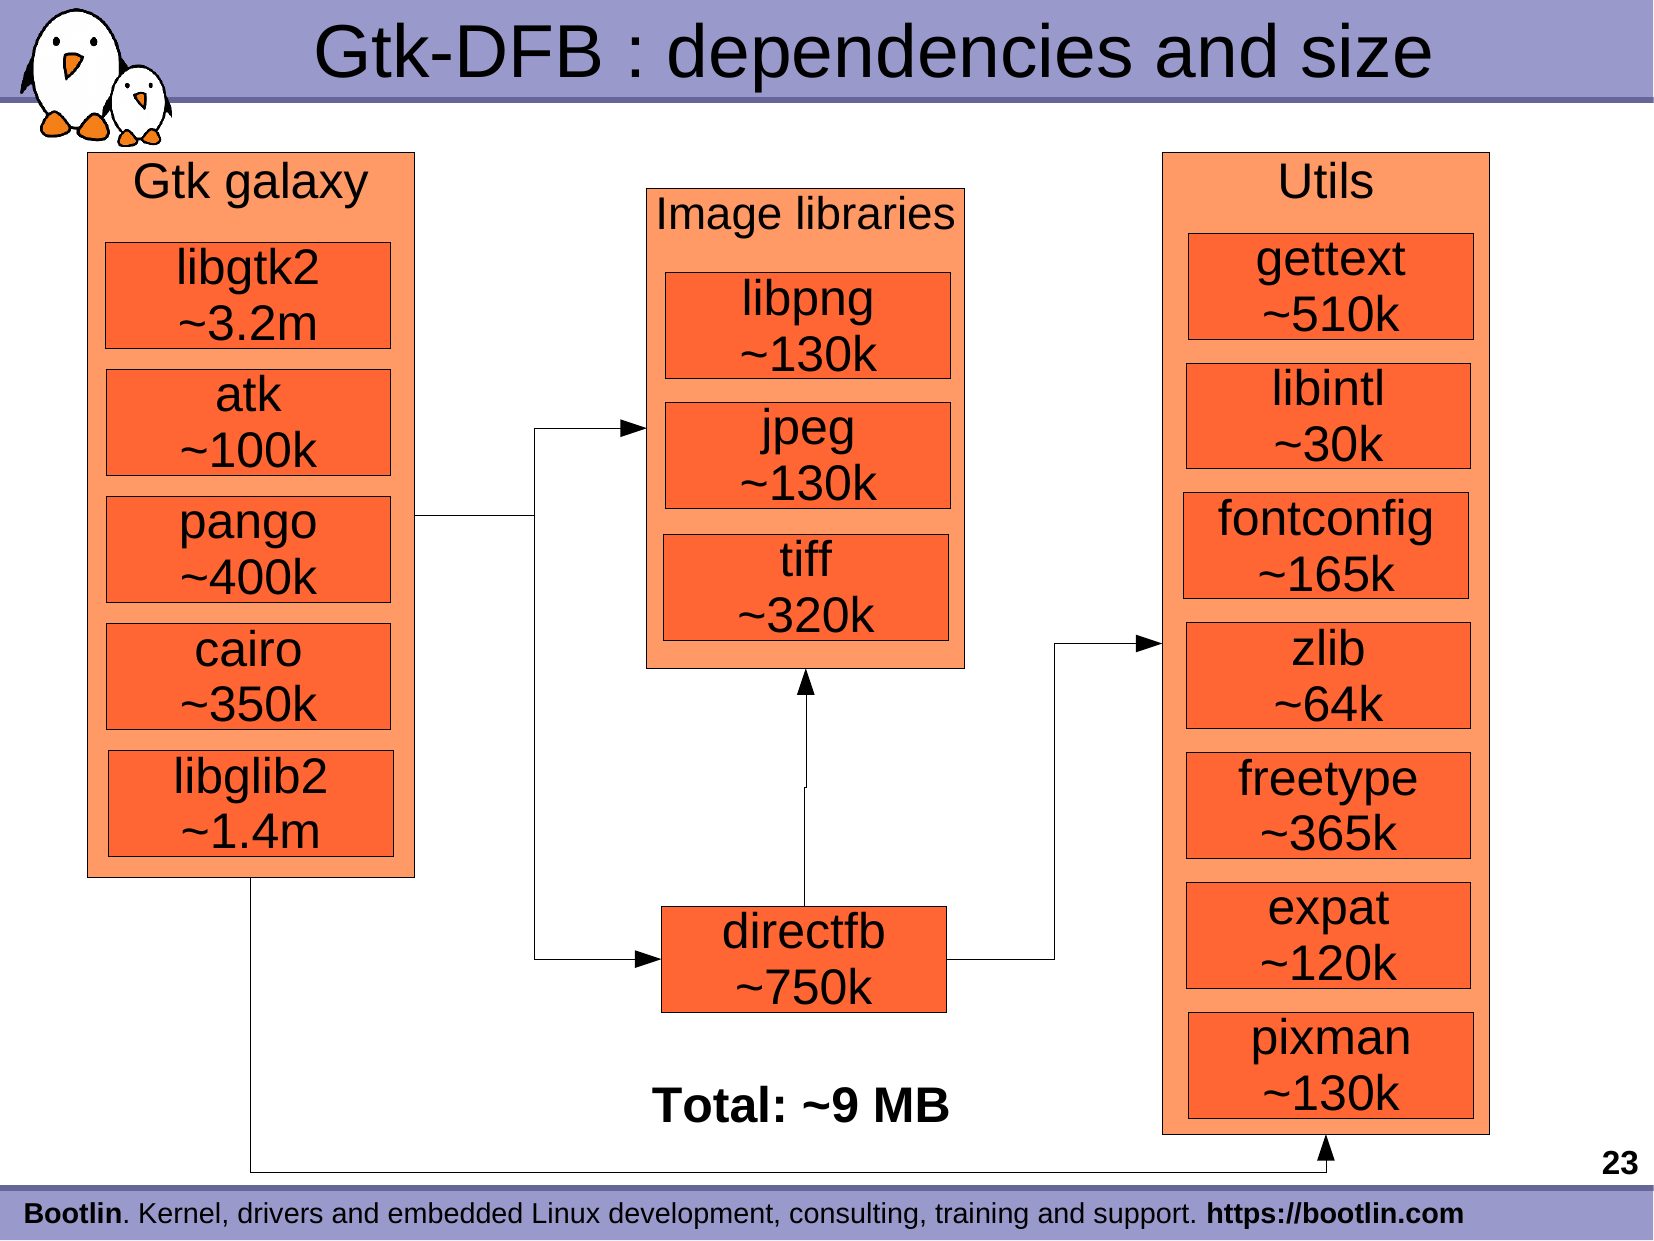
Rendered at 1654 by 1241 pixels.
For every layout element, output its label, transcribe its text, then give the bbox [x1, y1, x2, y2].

text_box freetype ~365k [1186, 752, 1471, 859]
text_box expat ~120k [1186, 882, 1471, 989]
text_box Image libraries [646, 188, 965, 669]
text_box Gtk galaxy [87, 152, 415, 878]
text_box pango ~400k [106, 496, 391, 603]
text_box jpeg ~130k [665, 402, 951, 509]
text_box libgtk2 ~3.2m [105, 242, 391, 349]
picture [20, 8, 172, 147]
text_box gettext ~510k [1188, 233, 1474, 340]
title Gtk-DFB : dependencies and size [197, 5, 1551, 97]
text_box fontconfig ~165k [1183, 492, 1469, 599]
text_box atk ~100k [106, 369, 391, 476]
text_box directfb ~750k [661, 906, 947, 1013]
text_box pixman ~130k [1188, 1012, 1474, 1119]
text_box libintl ~30k [1186, 363, 1471, 469]
text_box Total: ~9 MB [651, 1077, 1001, 1143]
text_box cairo ~350k [106, 623, 391, 730]
text_box libpng ~130k [665, 272, 951, 379]
text_box Utils [1162, 152, 1490, 1135]
text_box tiff ~320k [663, 534, 949, 641]
text_box zlib ~64k [1186, 622, 1471, 729]
text_box libglib2 ~1.4m [108, 750, 394, 857]
